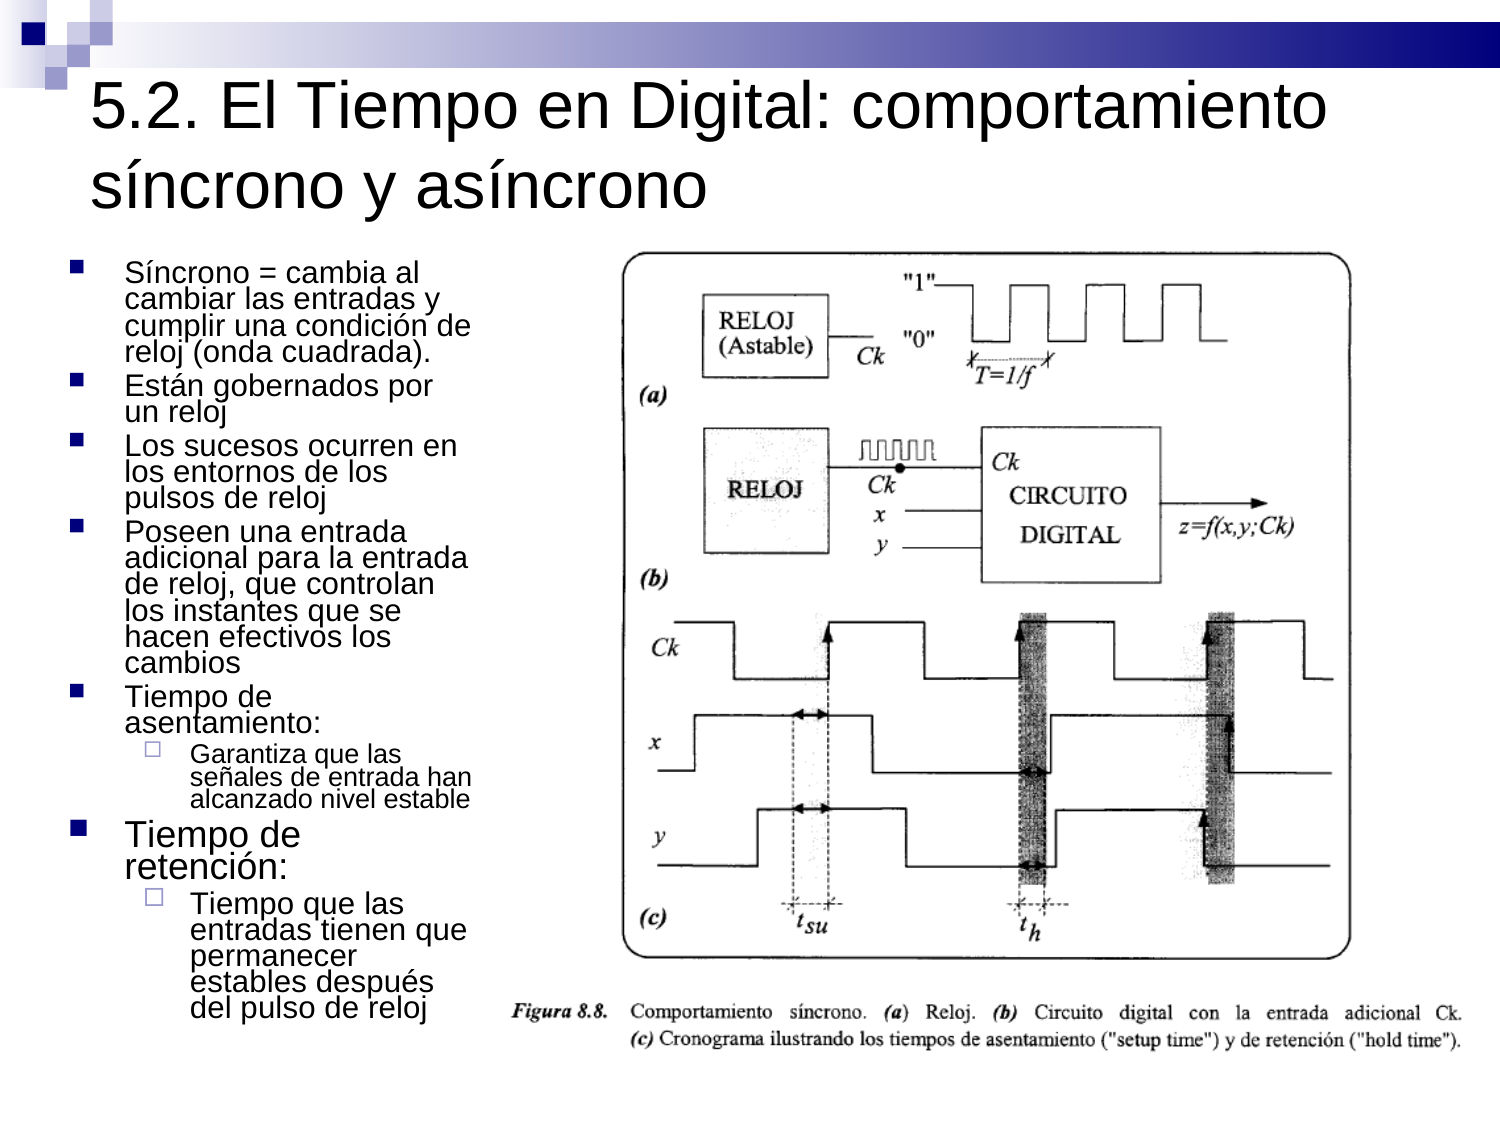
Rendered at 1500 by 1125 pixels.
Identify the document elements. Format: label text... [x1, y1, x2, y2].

picture [478, 208, 1471, 1064]
title 5.2. El Tiempo en Digital: comportamiento síncrono y asíncrono [75, 54, 1426, 230]
list Síncrono = cambia al cambiar las entradas y cumplir una condición de reloj (onda cuadrada). Están gobernados por un reloj Los sucesos ocurren en los entornos de los pulsos de reloj Poseen una entrada adicional para la entrada de reloj, que controlan los instantes que se hacen efectivos los cambios Tiempo de asentamiento: Garantiza que las señales de entrada han alcanzado nivel estable Tiempo de retención: Tiempo que las entradas tienen que permanecer estables después del pulso de reloj [53, 255, 478, 1047]
